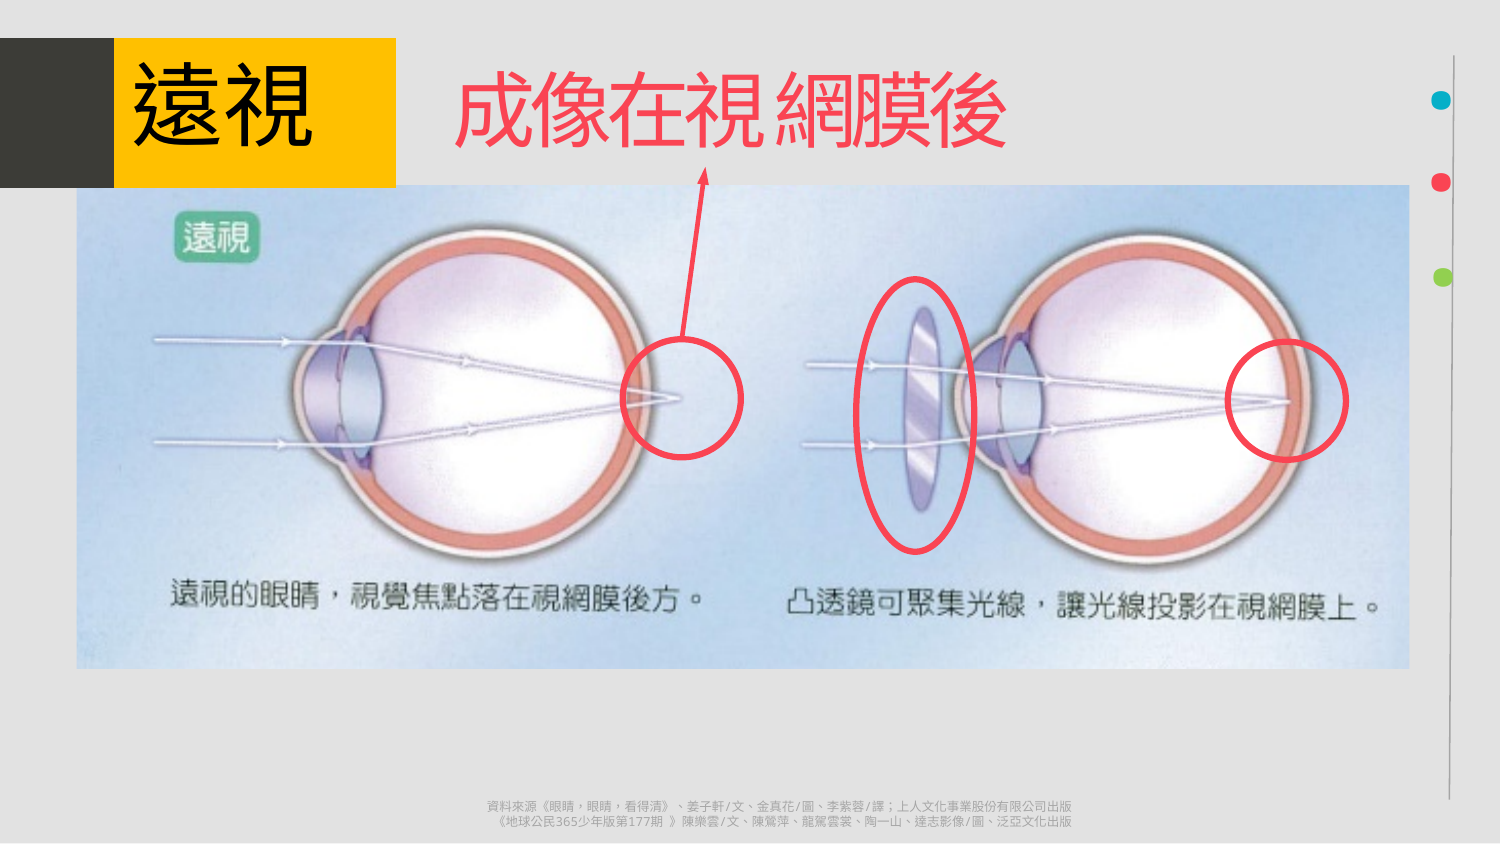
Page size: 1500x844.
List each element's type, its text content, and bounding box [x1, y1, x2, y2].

picture [626, 343, 737, 454]
picture [76, 185, 1410, 669]
text_box 資料來源《眼睛，眼睛，看得清》、姜子軒/文、金真花/圖、李紫蓉/譯；上人文化事業股份有限公司出版 《地球公民365少年版第177期 》陳樂雲/文、陳鶯萍、龍駕雲裳、陶一山、達志影像/圖、泛亞文化出版 [471, 791, 1496, 837]
text_box [0, 38, 396, 188]
text_box 遠視 [116, 40, 361, 167]
text_box 成像在視 網膜後 [437, 50, 1059, 167]
